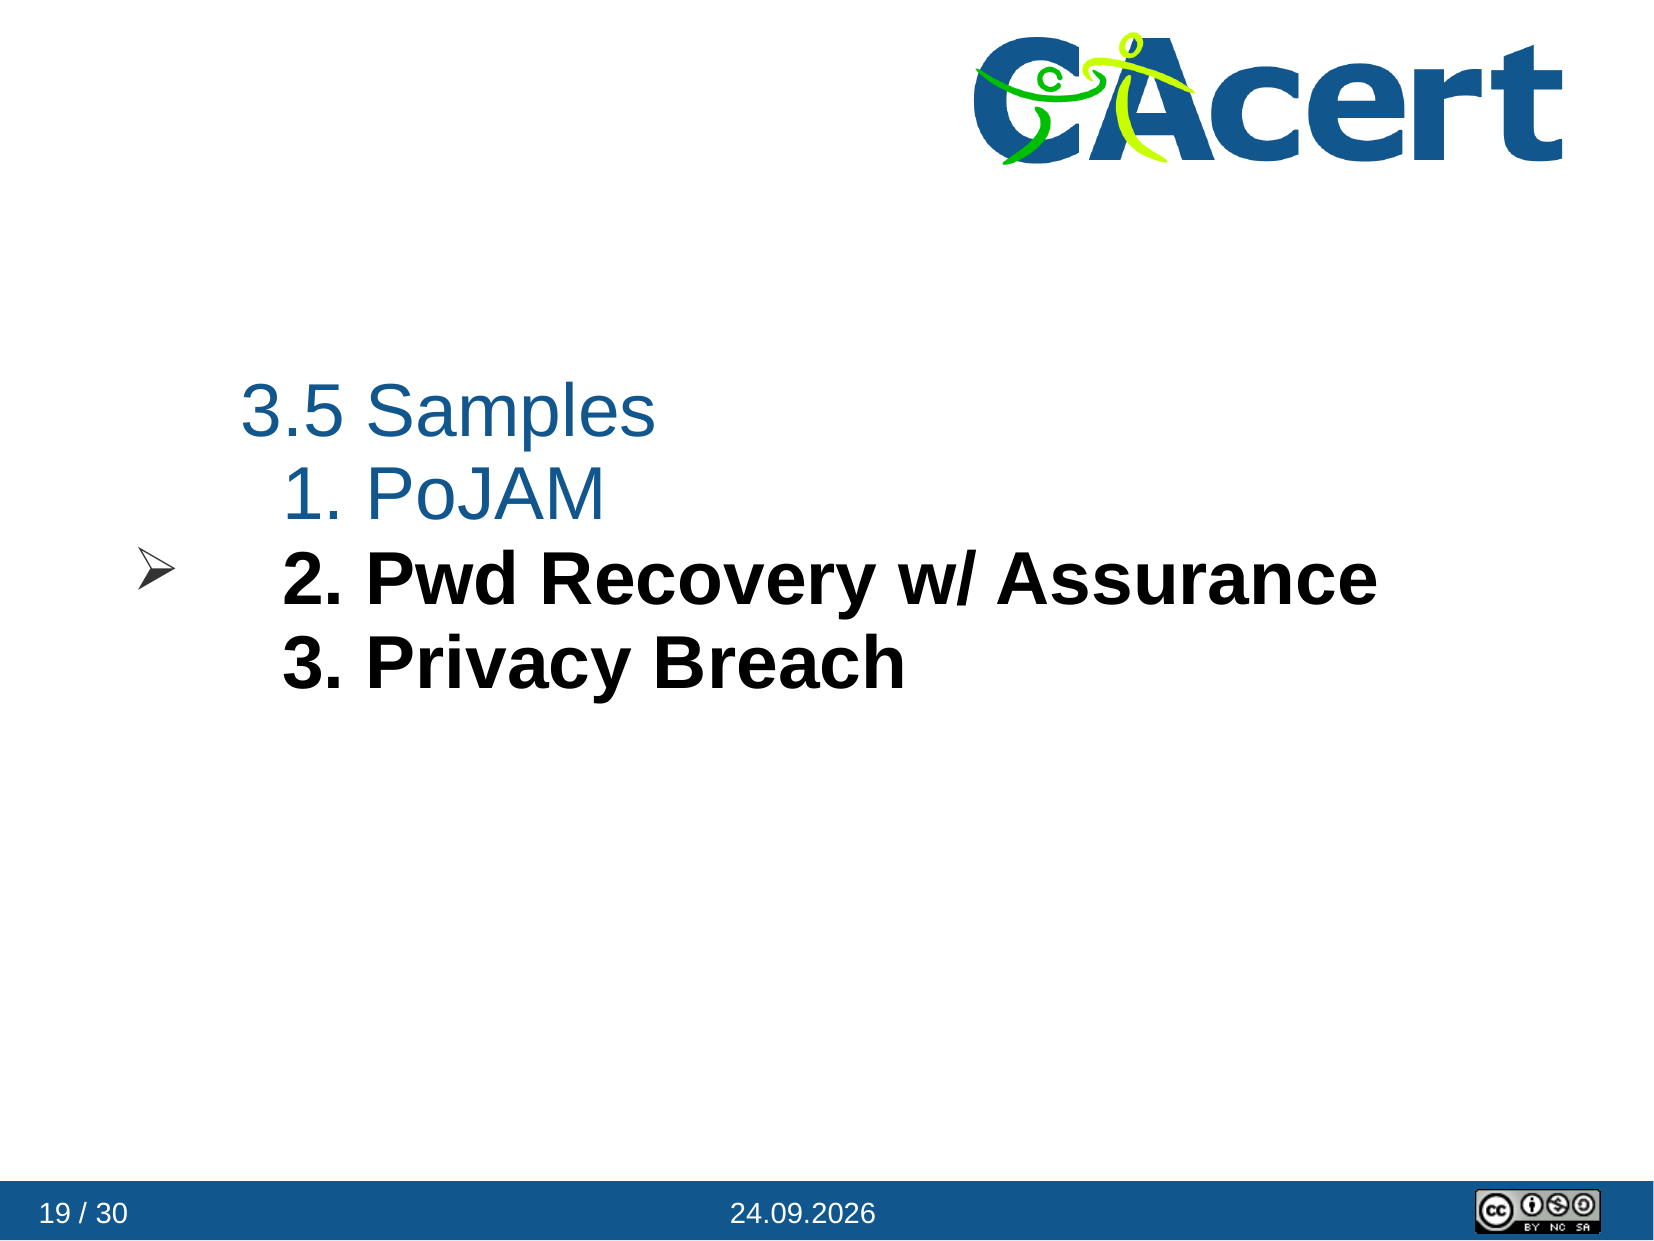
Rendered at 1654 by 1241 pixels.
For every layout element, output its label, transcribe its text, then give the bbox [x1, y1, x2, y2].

text_box [118, 265, 237, 626]
title 3.5 Samples 1. PoJAM 2. Pwd Recovery w/ Assurance 3. Privacy Breach [240, 265, 1564, 975]
picture [1475, 1189, 1601, 1234]
picture [972, 30, 1564, 166]
